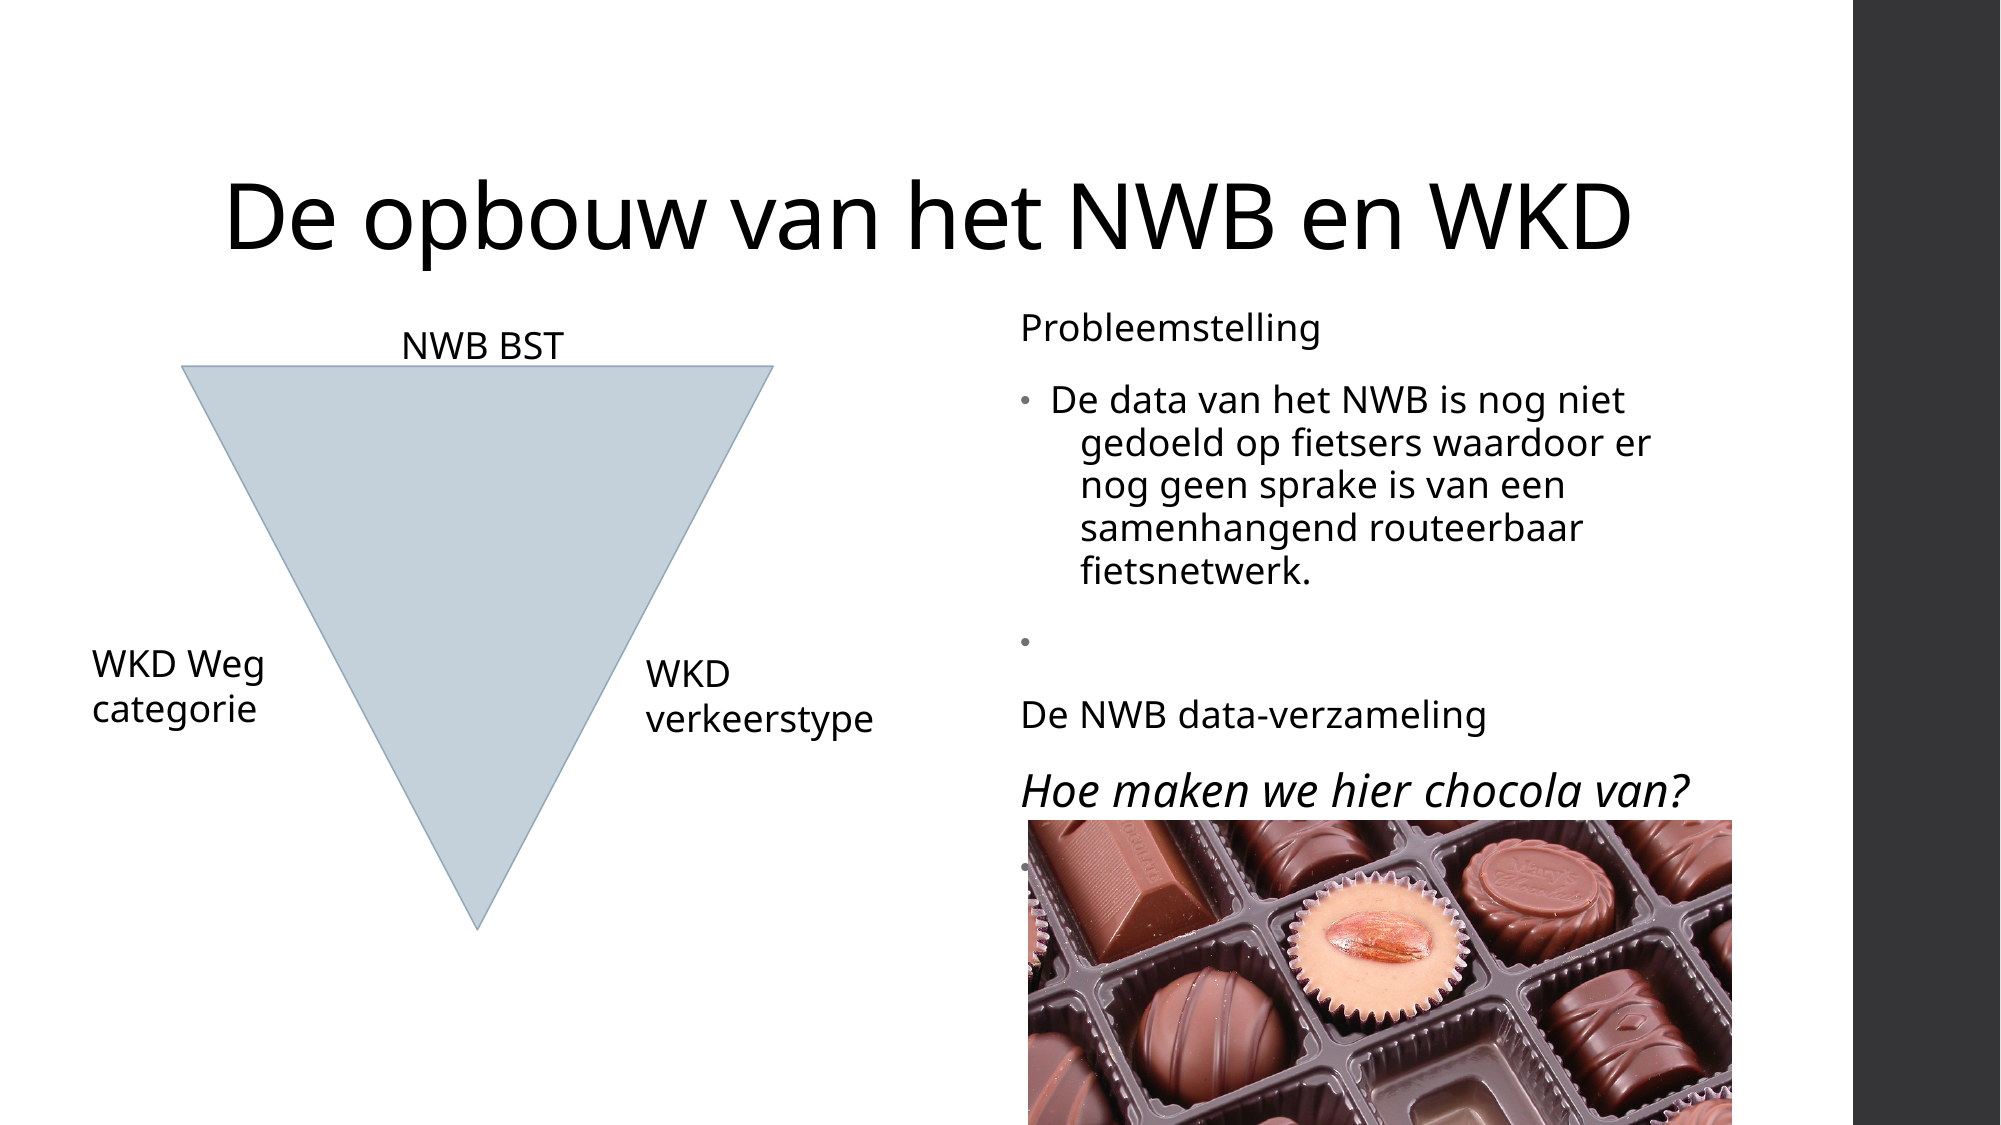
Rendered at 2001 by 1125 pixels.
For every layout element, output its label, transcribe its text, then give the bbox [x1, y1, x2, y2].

text_box WKD verkeerstype [630, 642, 916, 749]
text_box [181, 366, 774, 930]
picture [1028, 820, 1732, 1125]
text_box NWB BST [376, 314, 661, 375]
title De opbouw van het NWB en WKD [206, 60, 1797, 278]
list Probleemstelling De data van het NWB is nog niet gedoeld op fietsers waardoor er nog geen sprake is van een samenhangend routeerbaar fietsnetwerk. De NWB data-verzameling Hoe maken we hier chocola van? [1005, 299, 1741, 1014]
text_box WKD Weg categorie [76, 632, 362, 739]
